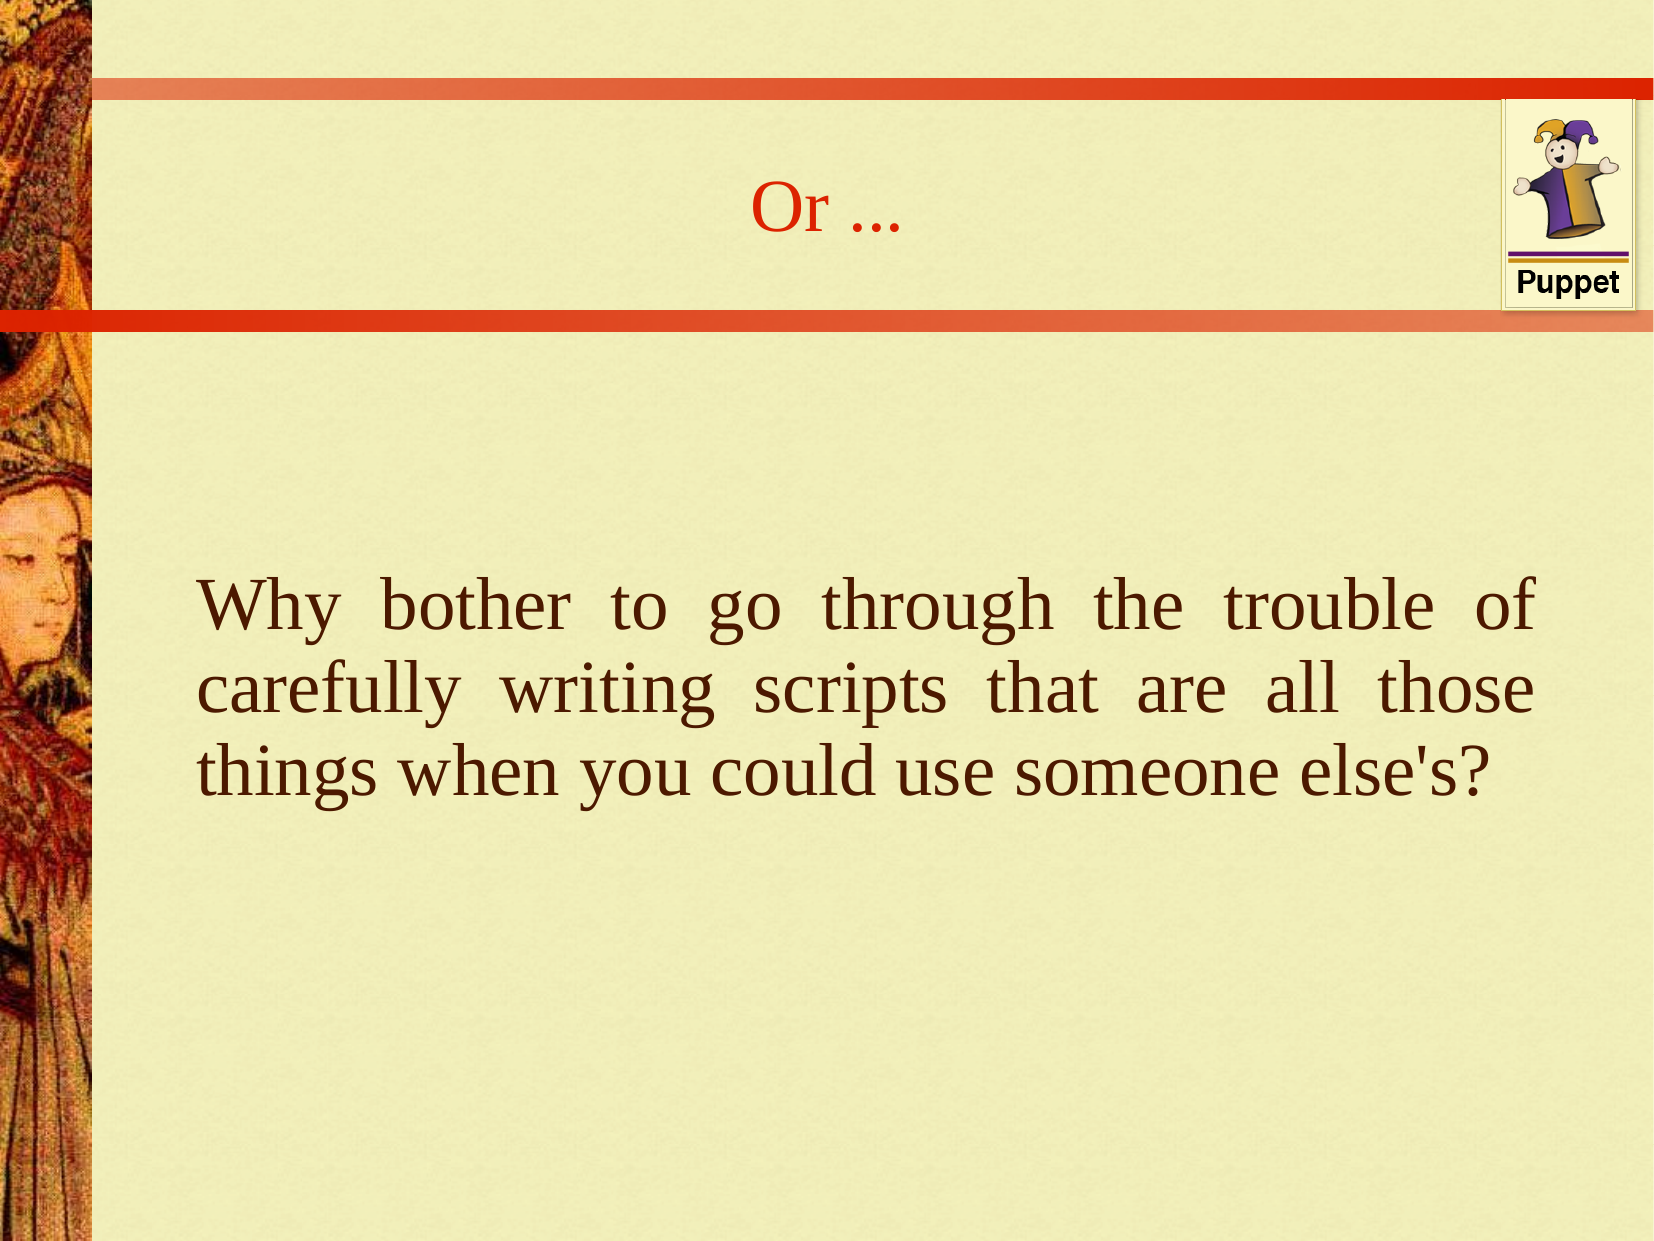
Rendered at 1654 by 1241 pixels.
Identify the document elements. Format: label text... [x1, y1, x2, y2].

picture [0, 0, 1654, 1241]
title Or ... [121, 102, 1534, 311]
list Why bother to go through the trouble of carefully writing scripts that are all those things when you could use someone else's? [125, 562, 1538, 856]
